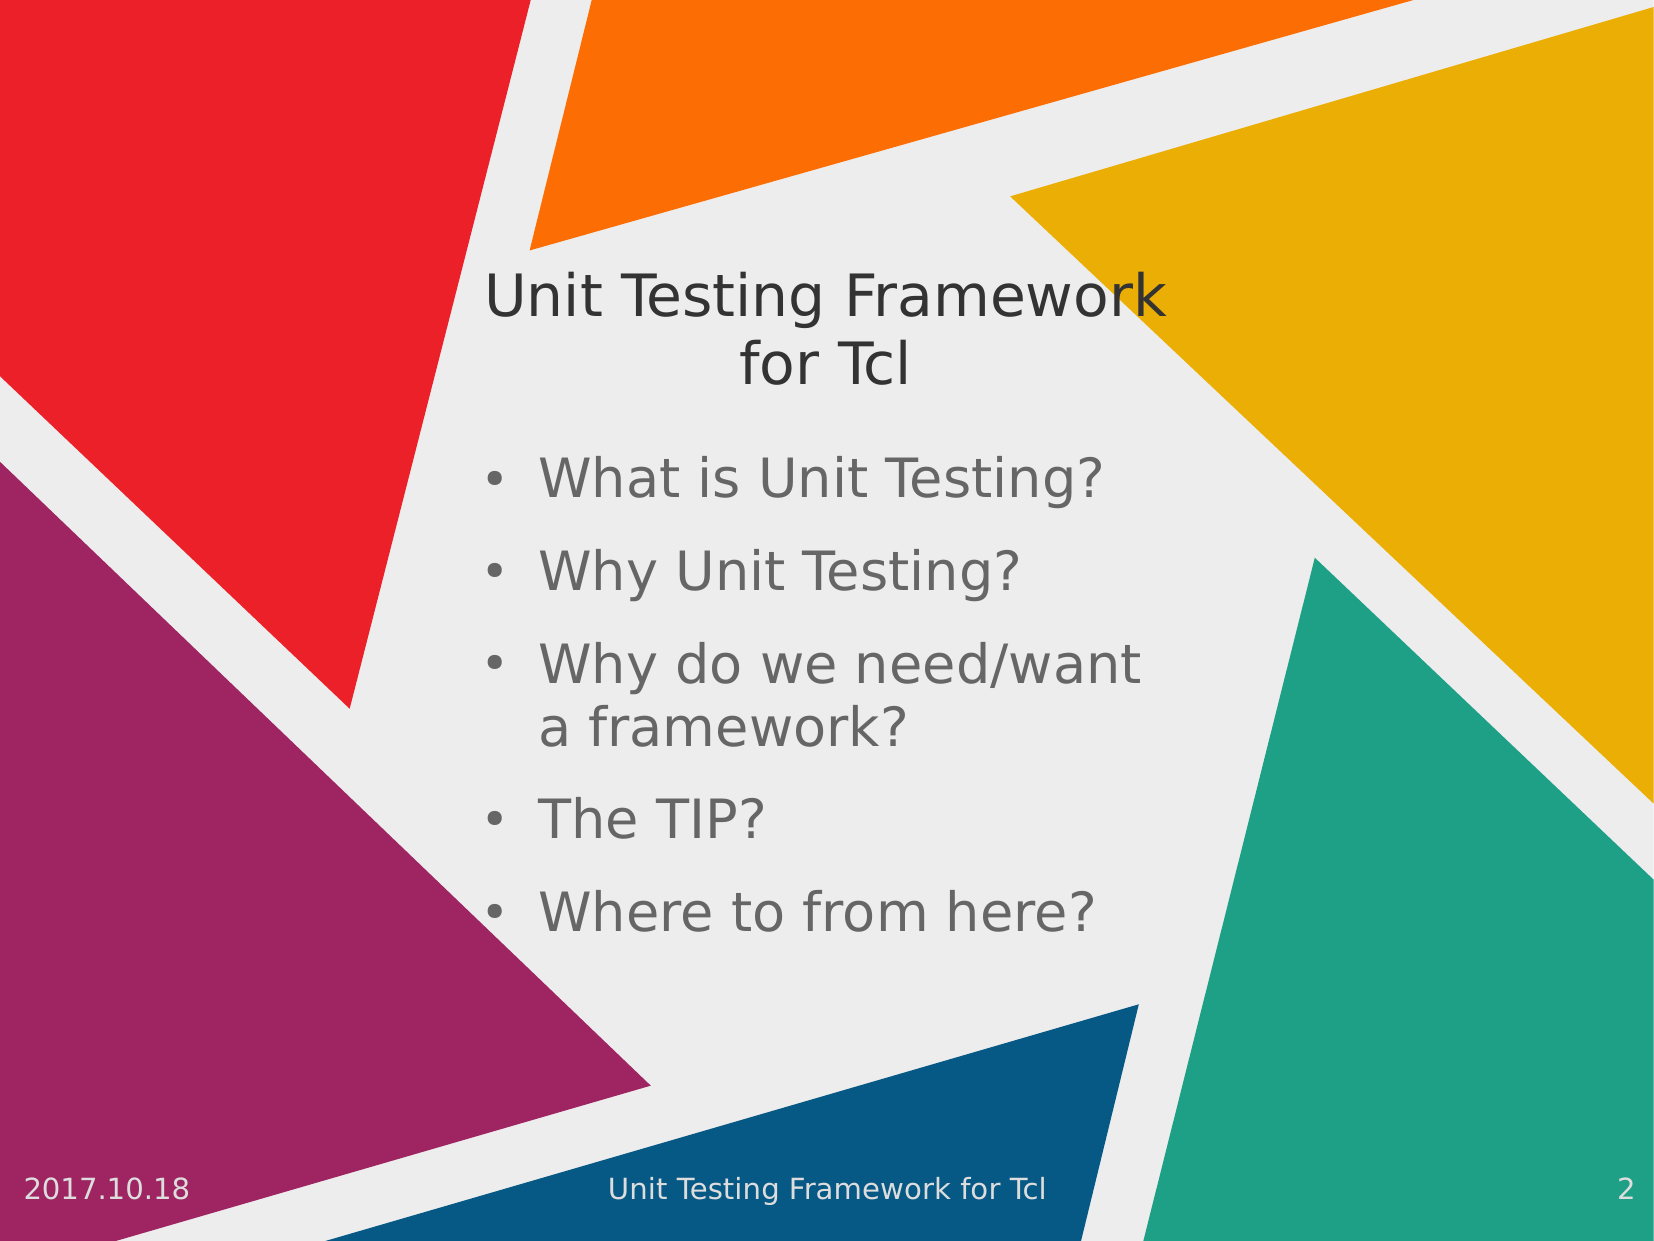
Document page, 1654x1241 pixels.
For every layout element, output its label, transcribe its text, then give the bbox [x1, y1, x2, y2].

list What is Unit Testing? Why Unit Testing? Why do we need/want a framework? The TIP? Where to from here? [467, 447, 1191, 1005]
title Unit Testing Framework for Tcl [467, 226, 1185, 434]
